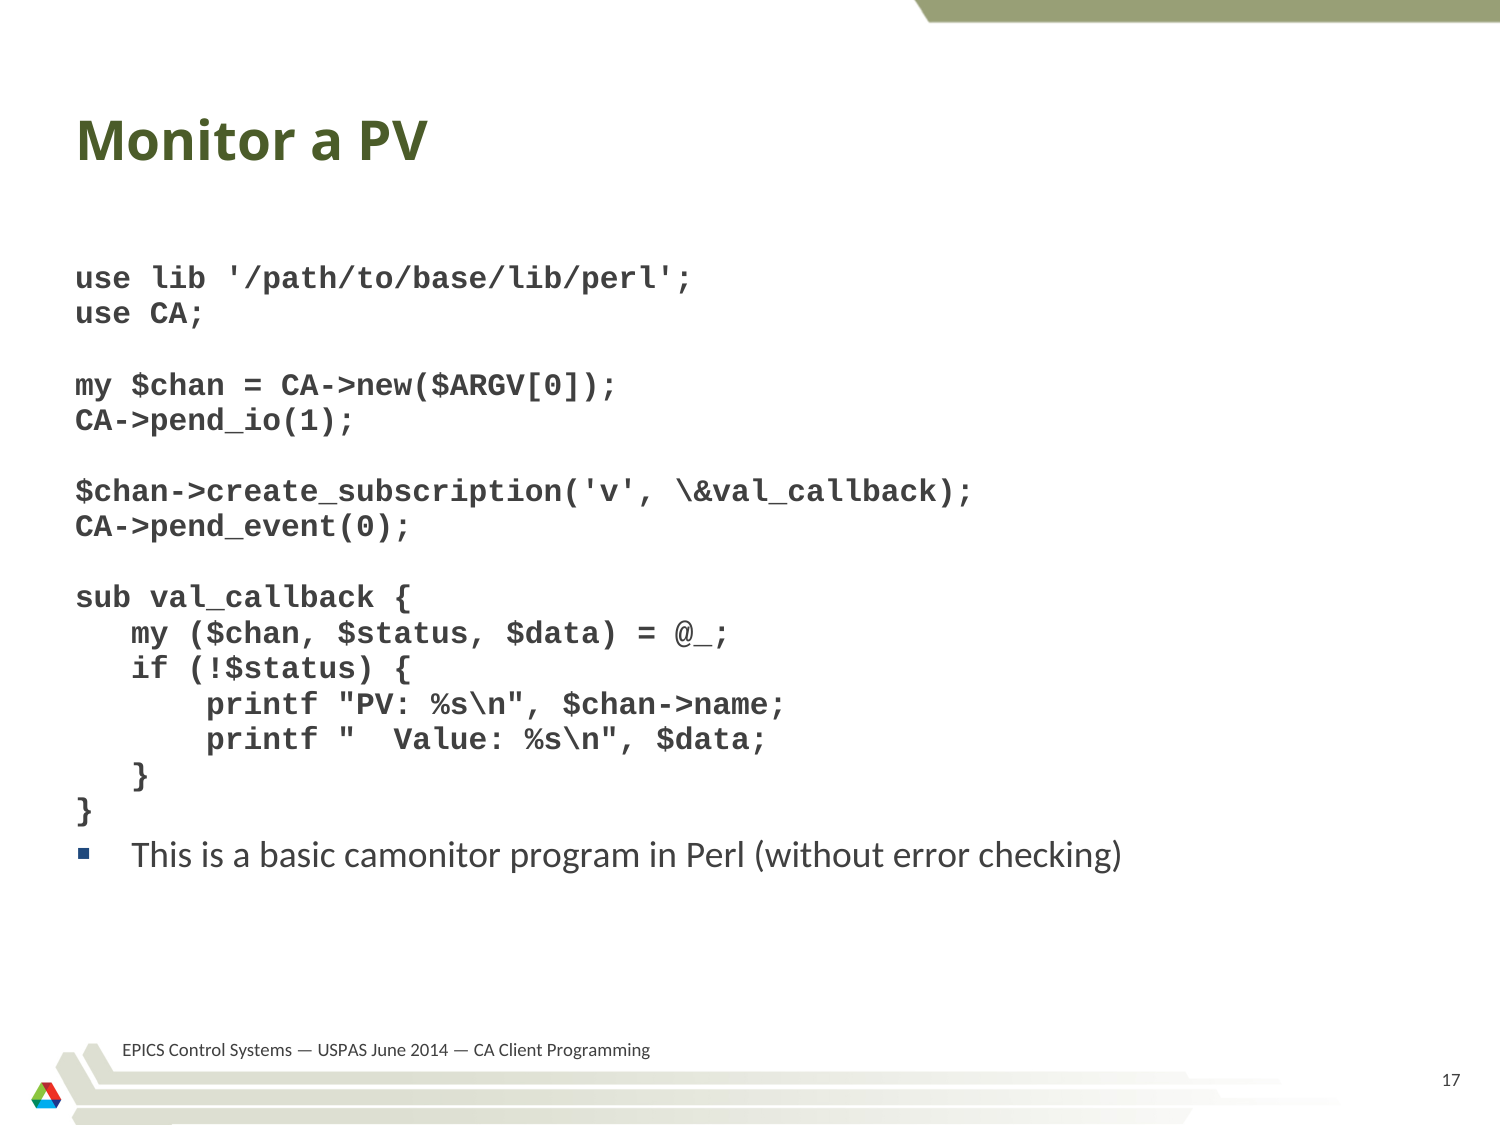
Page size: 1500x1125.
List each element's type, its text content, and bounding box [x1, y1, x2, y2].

list use lib '/path/to/base/lib/perl'; use CA; my $chan = CA->new($ARGV[0]); CA->pend_io(1); $chan->create_subscription('v', \&val_callback); CA->pend_event(0); sub val_callback { my ($chan, $status, $data) = @_; if (!$status) { printf "PV: %s\n", $chan->name; printf " Value: %s\n", $data; } } This is a basic camonitor program in Perl (without error checking) [75, 262, 1426, 991]
title Monitor a PV [75, 45, 1426, 233]
picture [0, 1037, 1500, 1125]
picture [0, 0, 1500, 24]
